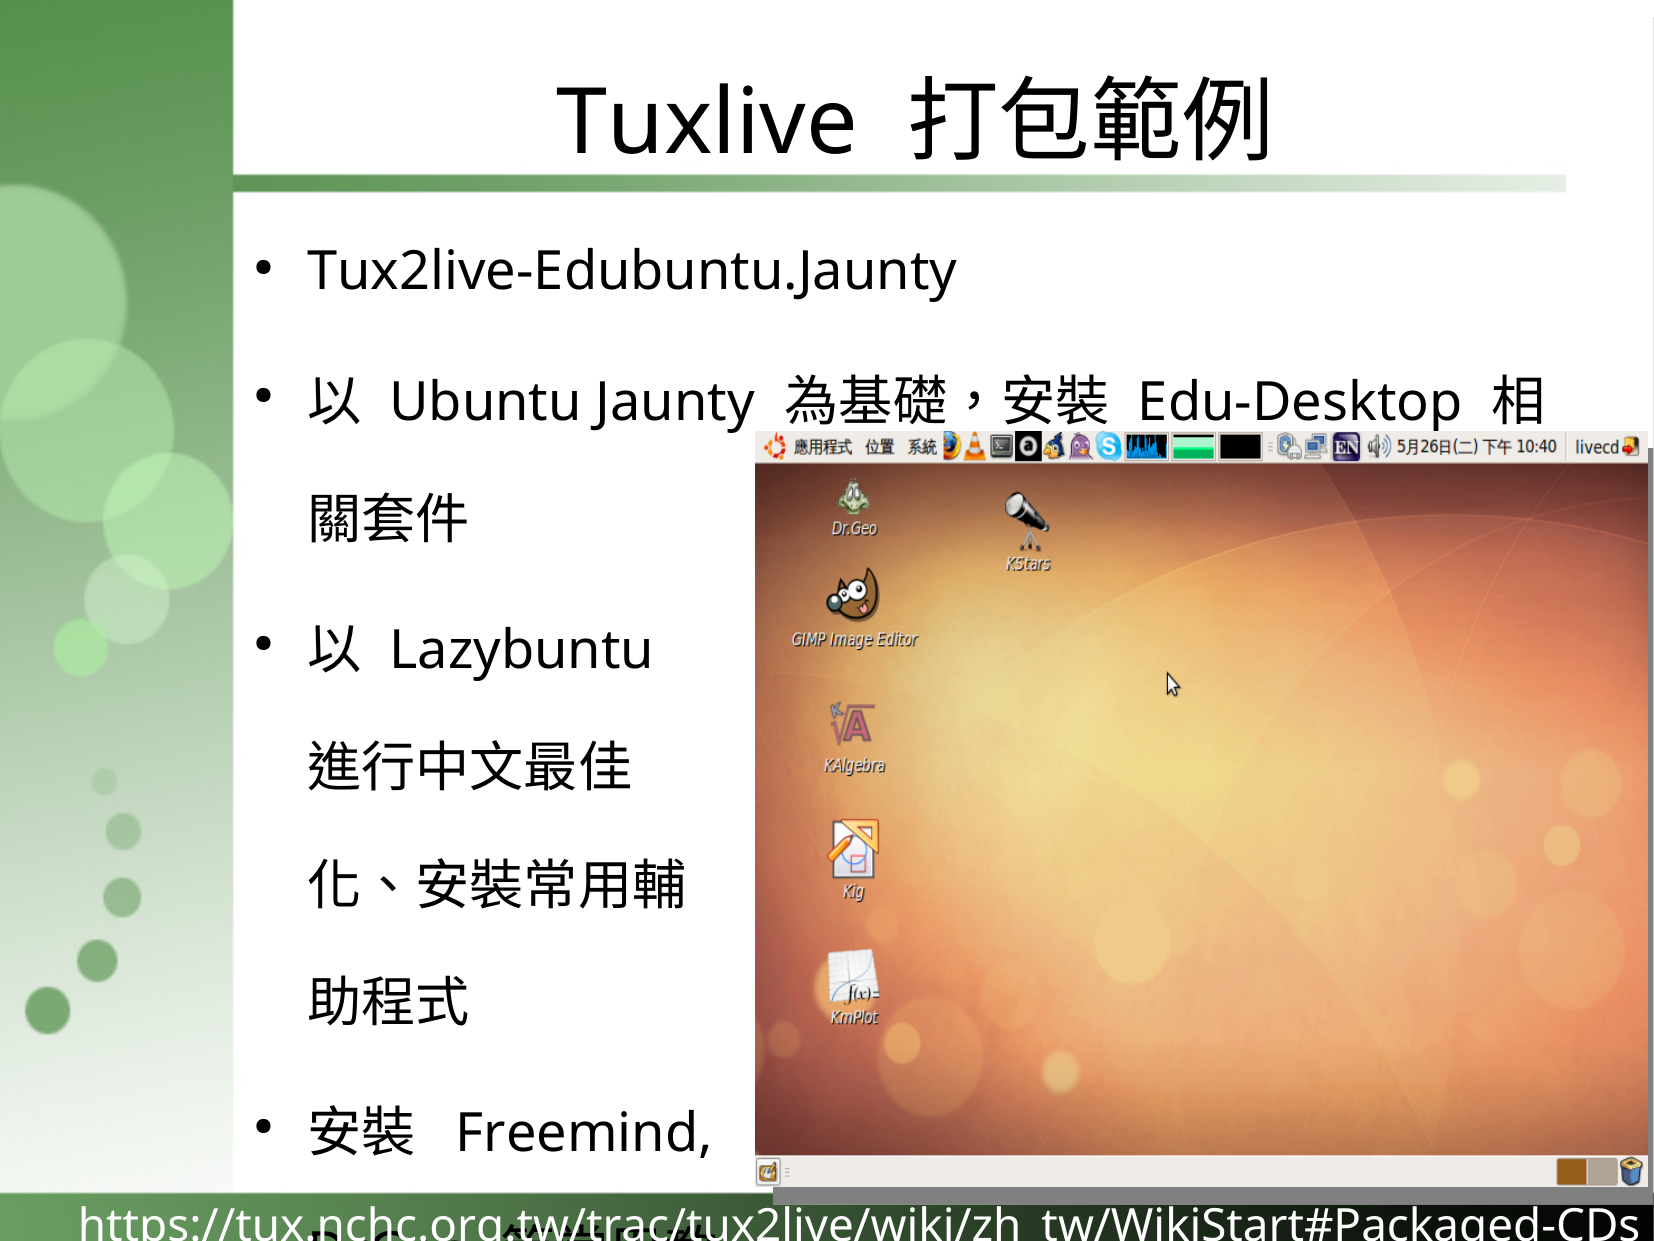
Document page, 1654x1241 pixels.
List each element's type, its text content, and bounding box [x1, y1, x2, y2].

list Tux2live-Edubuntu.Jaunty 以 Ubuntu Jaunty 為基礎，安裝 Edu-Desktop 相關套件 以 Lazybuntu 進行中文最佳化、安裝常用輔助程式 安裝 Freemind, DrGeo 等常用教育自由軟體 安裝 gparted 與相關工具函式庫 [236, 194, 1595, 1192]
text_box https://tux.nchc.org.tw/trac/tux2live/wiki/zh_tw/WikiStart#Packaged-CDs [77, 1192, 1654, 1239]
picture [0, 0, 1654, 1241]
title Tuxlive 打包範例 [236, 56, 1595, 170]
